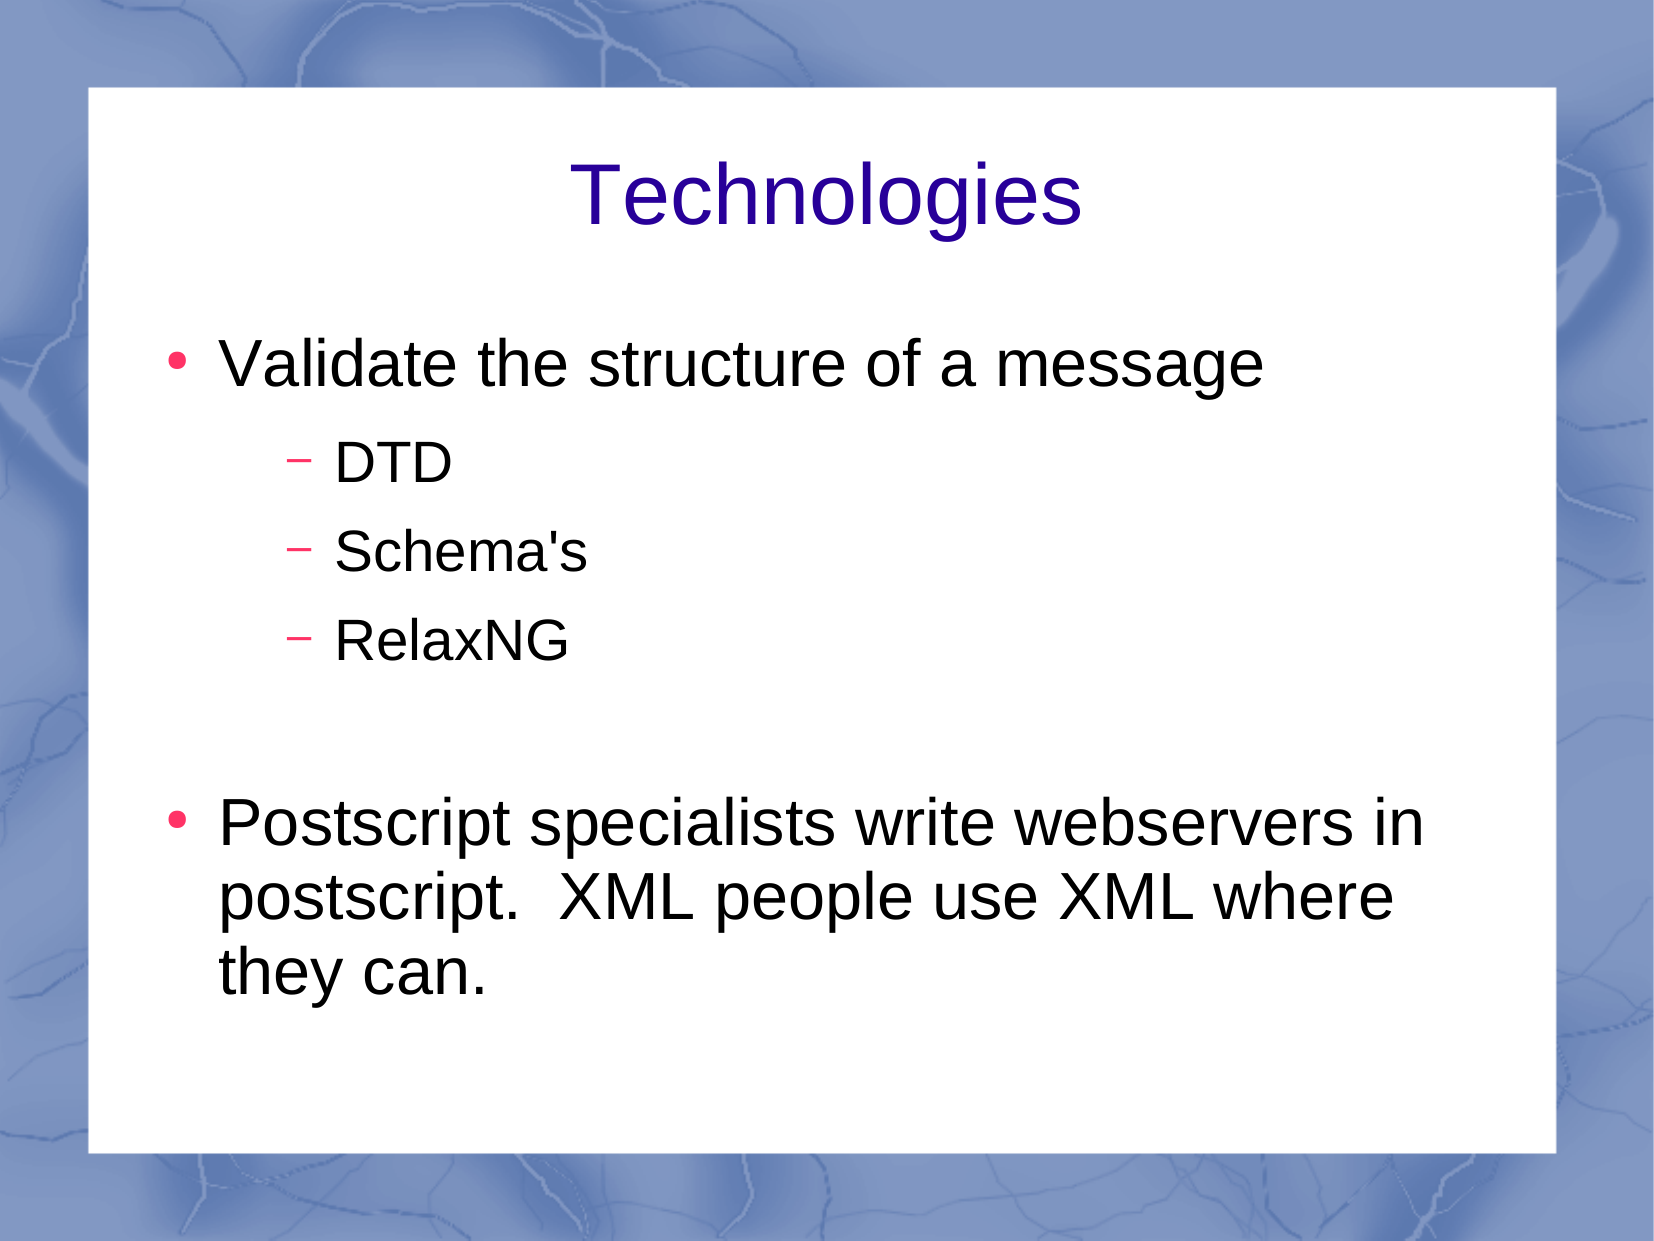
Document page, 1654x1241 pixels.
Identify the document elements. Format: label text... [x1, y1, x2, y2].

picture [0, 0, 1654, 1241]
list Validate the structure of a message DTD Schema's RelaxNG Postscript specialists write webservers in postscript. XML people use XML where they can. [147, 325, 1506, 1232]
title Technologies [118, 90, 1536, 298]
